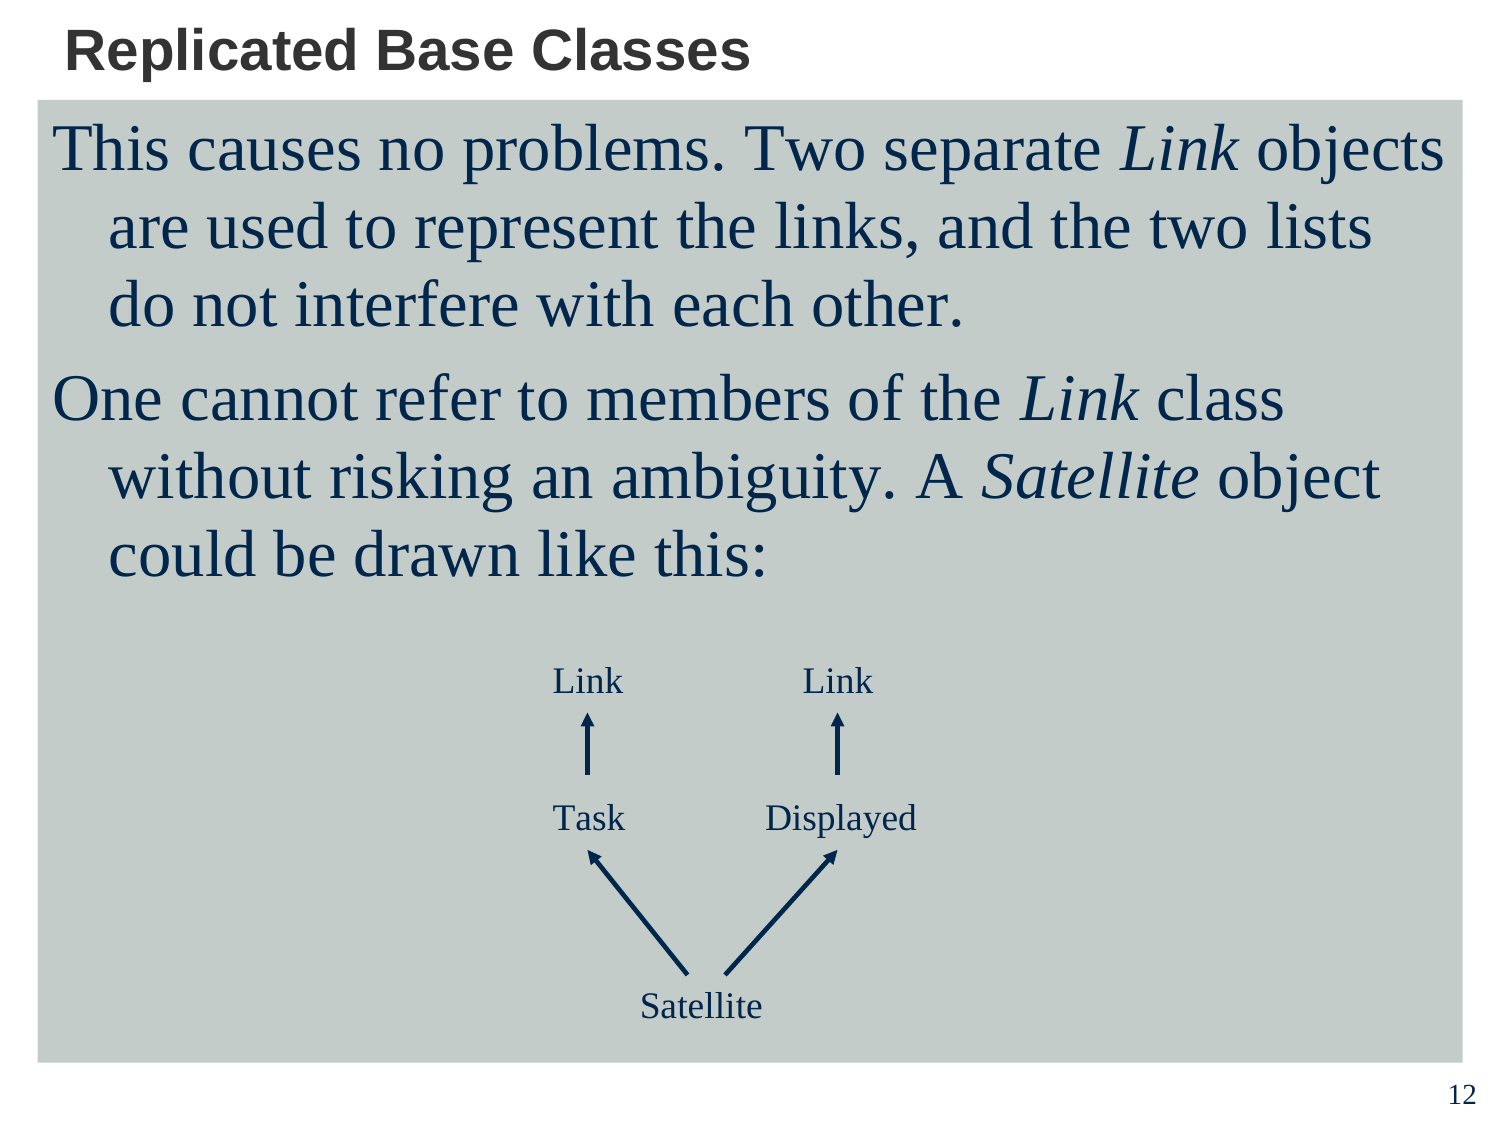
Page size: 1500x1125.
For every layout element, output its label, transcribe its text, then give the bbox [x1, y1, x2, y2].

text_box Displayed [750, 787, 933, 848]
text_box Link [787, 650, 889, 711]
title Replicated Base Classes [50, 0, 1450, 91]
text_box Task [537, 787, 641, 848]
text_box Link [537, 650, 639, 711]
text_box Satellite [624, 975, 779, 1036]
list This causes no problems. Two separate Link objects are used to represent the links, and the two lists do not interfere with each other. One cannot refer to members of the Link class without risking an ambiguity. A Satellite object could be drawn like this: [37, 99, 1463, 1063]
